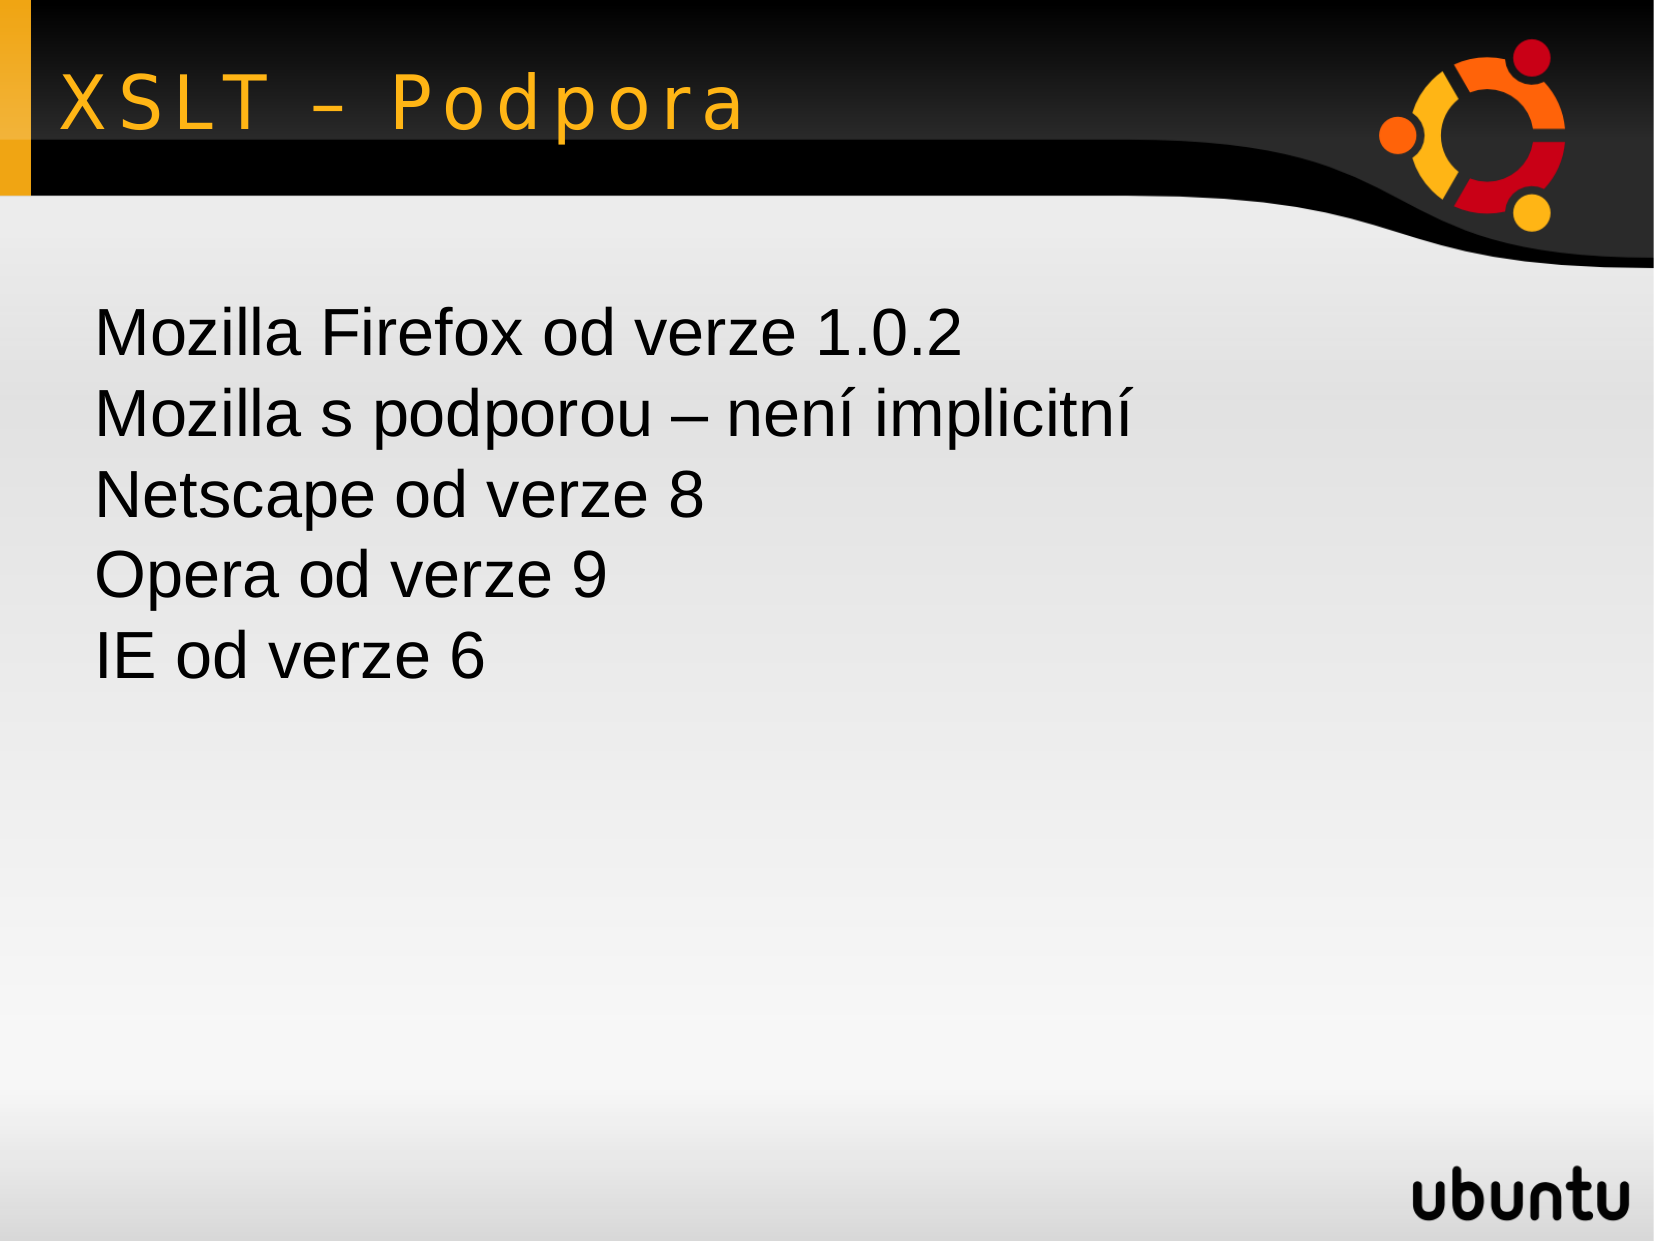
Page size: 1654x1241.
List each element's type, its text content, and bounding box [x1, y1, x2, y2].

title XSLT – Podpora [59, 29, 1270, 178]
picture [0, 0, 1654, 1241]
list Mozilla Firefox od verze 1.0.2 Mozilla s podporou – není implicitní Netscape od verze 8 Opera od verze 9 IE od verze 6 [76, 295, 1565, 1114]
